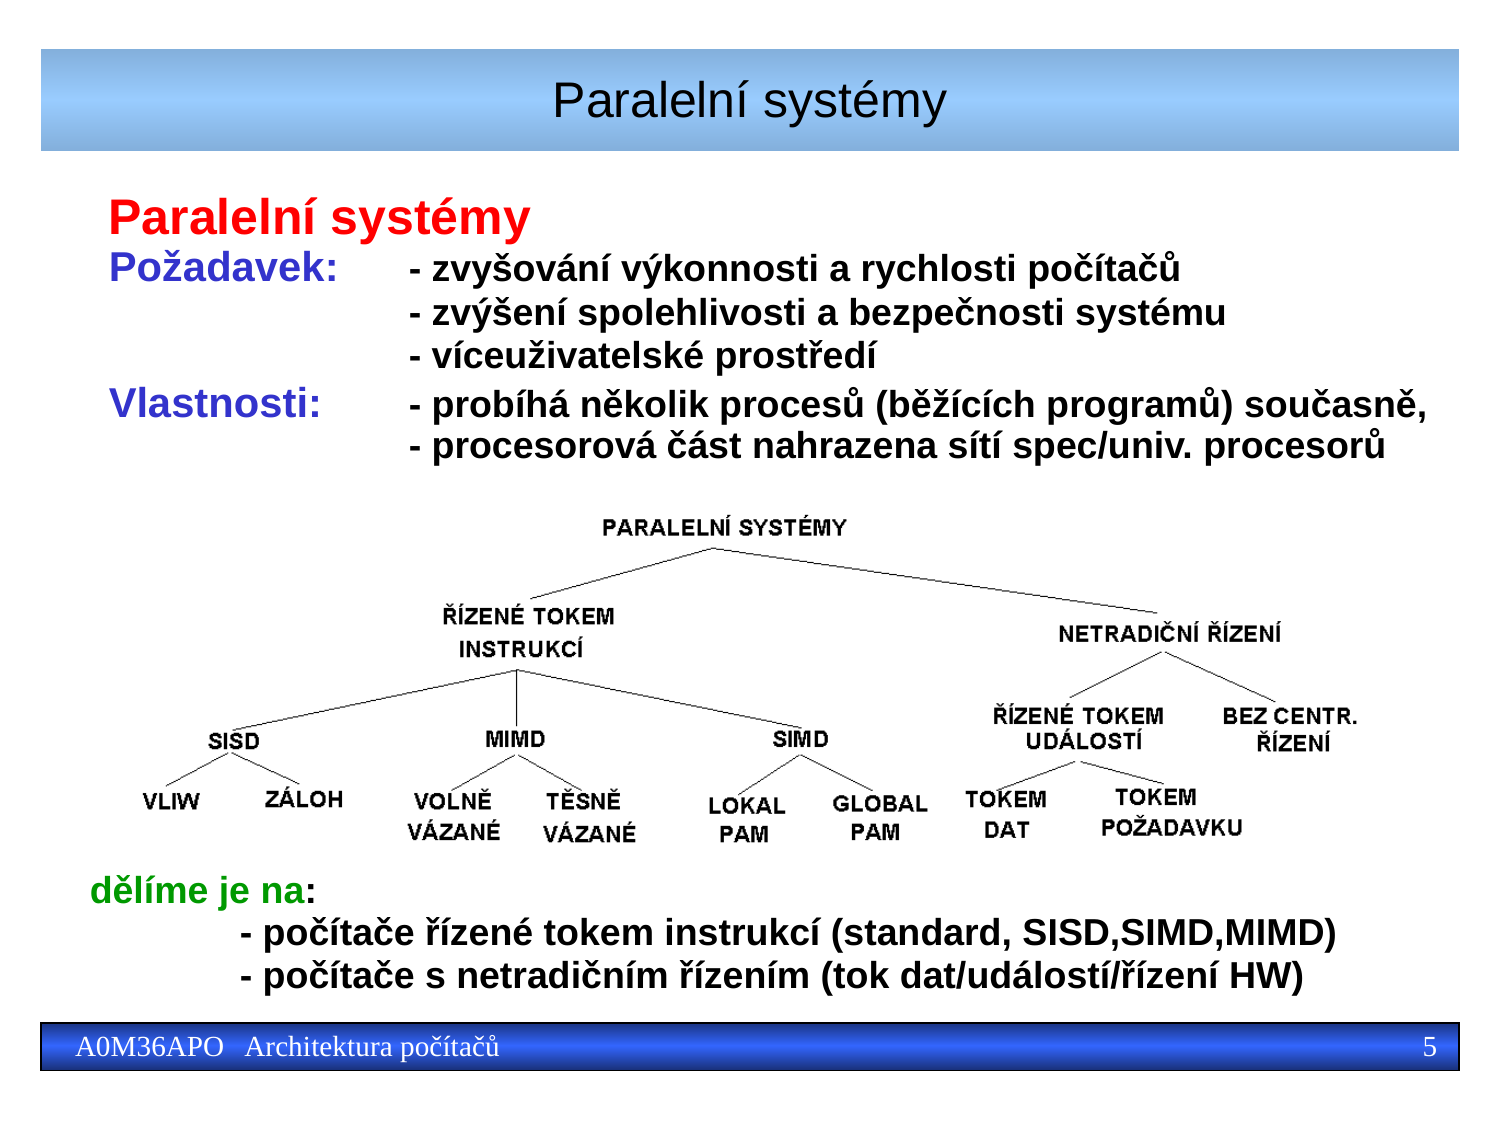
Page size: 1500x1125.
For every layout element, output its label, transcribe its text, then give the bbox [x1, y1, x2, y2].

text_box Paralelní systémy Požadavek: - zvyšování výkonnosti a rychlosti počítačů - zvýšení spolehlivosti a bezpečnosti systému - víceuživatelské prostředí Vlastnosti: - probíhá několik procesů (běžících programů) současně, - procesorová část nahrazena sítí spec/univ. procesorů [93, 195, 1444, 571]
text_box dělíme je na: - počítače řízené tokem instrukcí (standard, SISD,SIMD,MIMD) - počítače s netradičním řízením (tok dat/událostí/řízení HW) [75, 824, 1426, 1025]
title Paralelní systémy [41, 49, 1459, 151]
picture [109, 493, 1398, 824]
